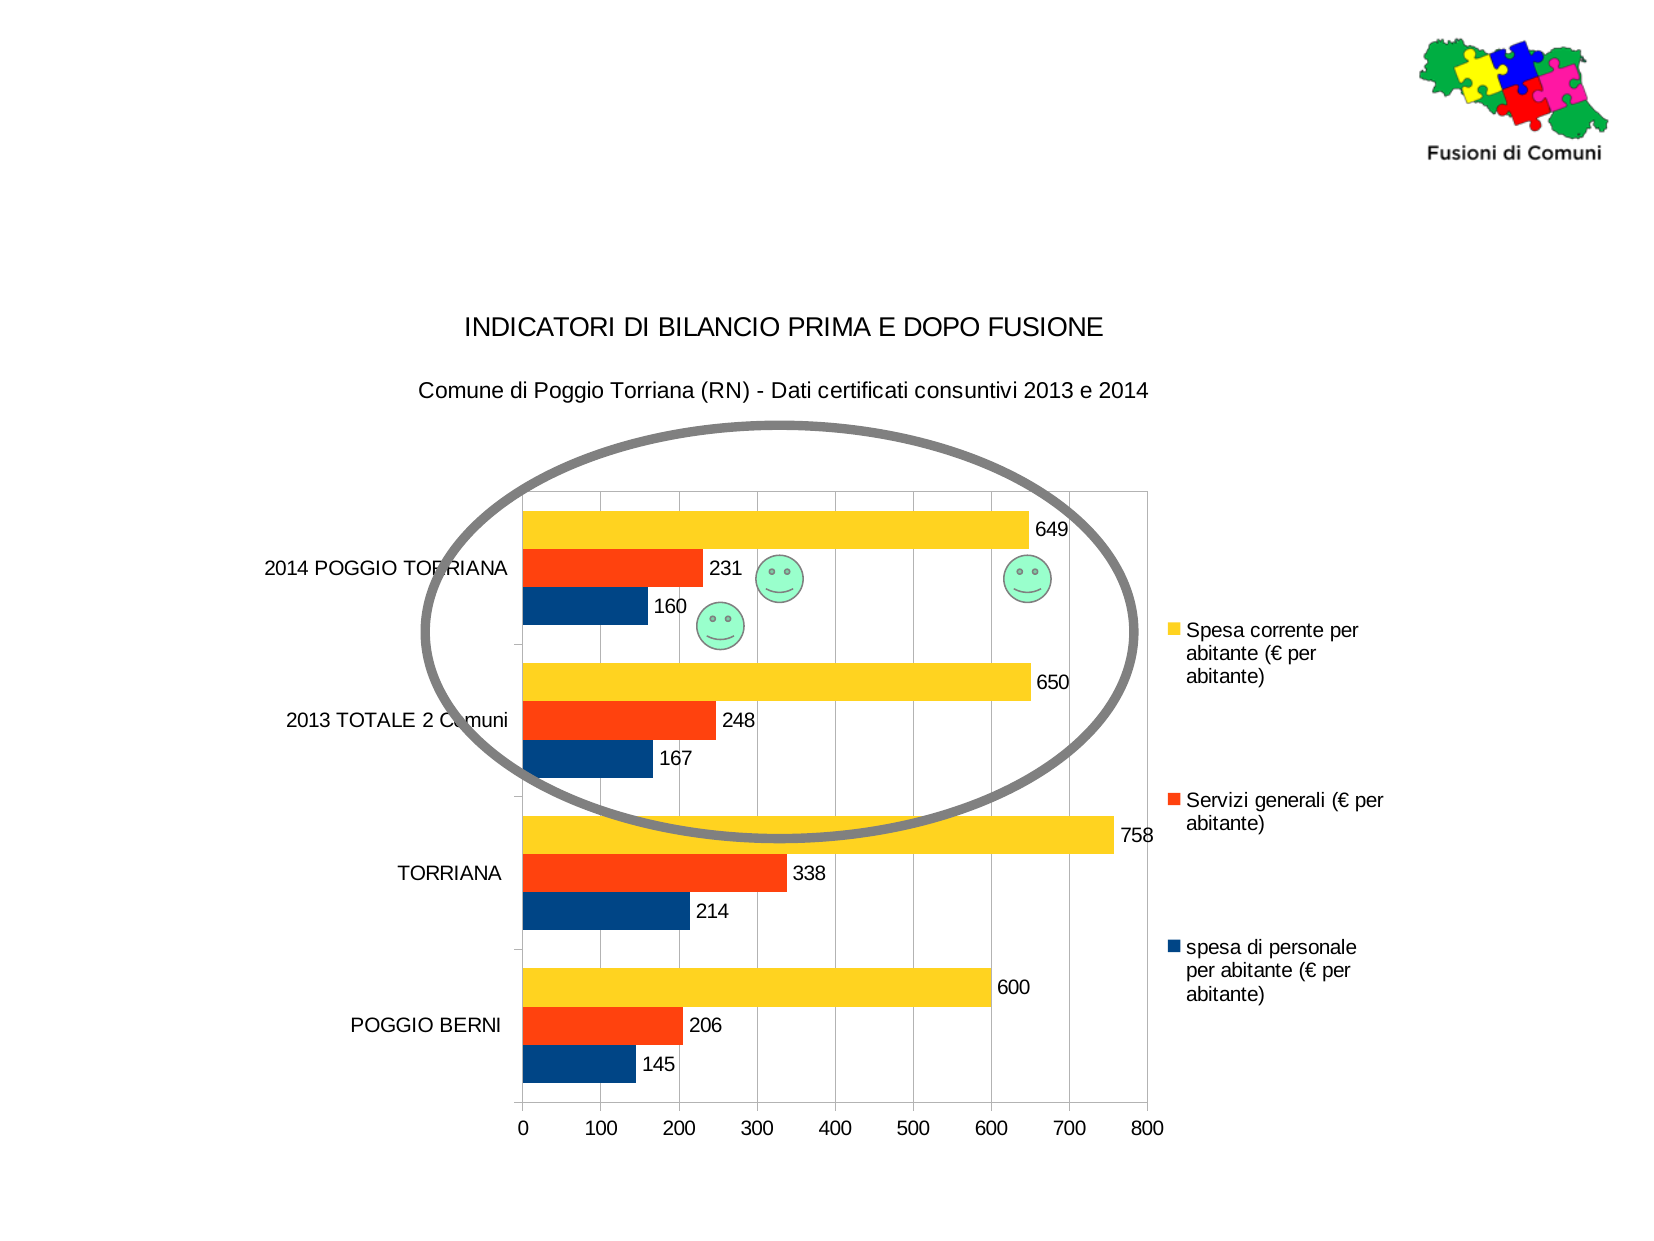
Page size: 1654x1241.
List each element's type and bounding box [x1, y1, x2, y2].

text_box [1003, 555, 1052, 603]
text_box [755, 555, 804, 603]
text_box [696, 602, 745, 650]
chart [165, 278, 1403, 1193]
picture [1417, 35, 1611, 165]
